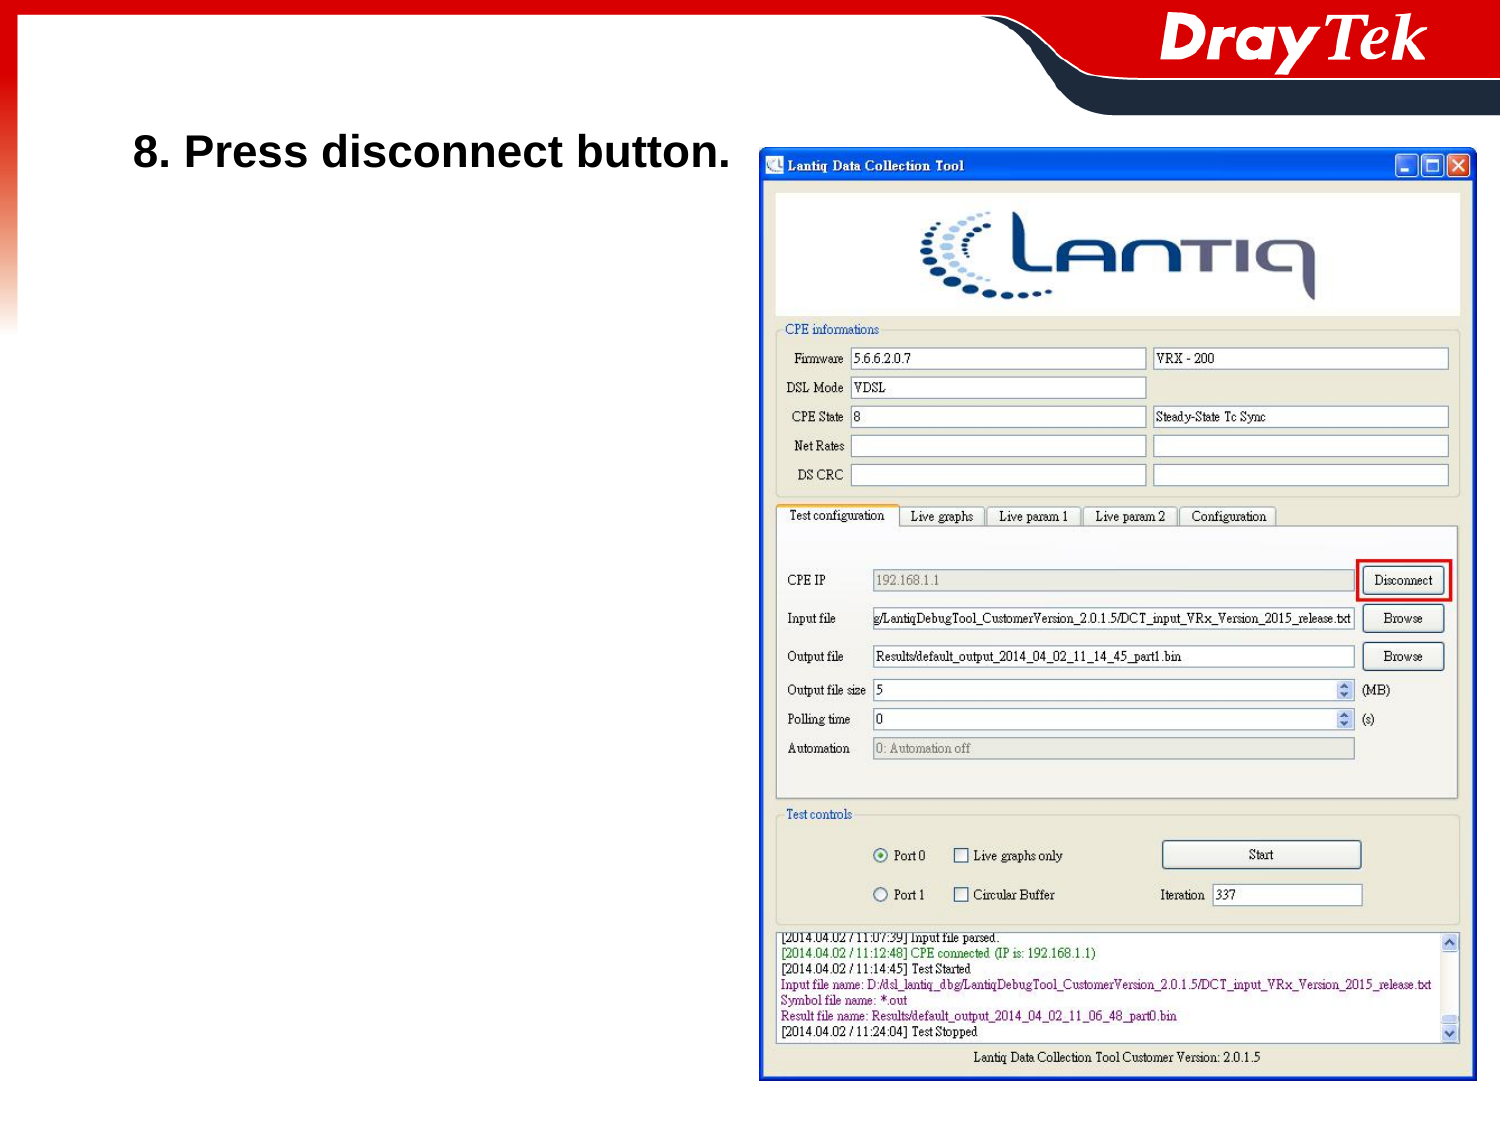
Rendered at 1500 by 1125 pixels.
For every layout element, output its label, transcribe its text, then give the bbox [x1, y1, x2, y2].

text_box 8. Press disconnect button. [118, 118, 768, 186]
picture [0, 0, 1500, 1125]
